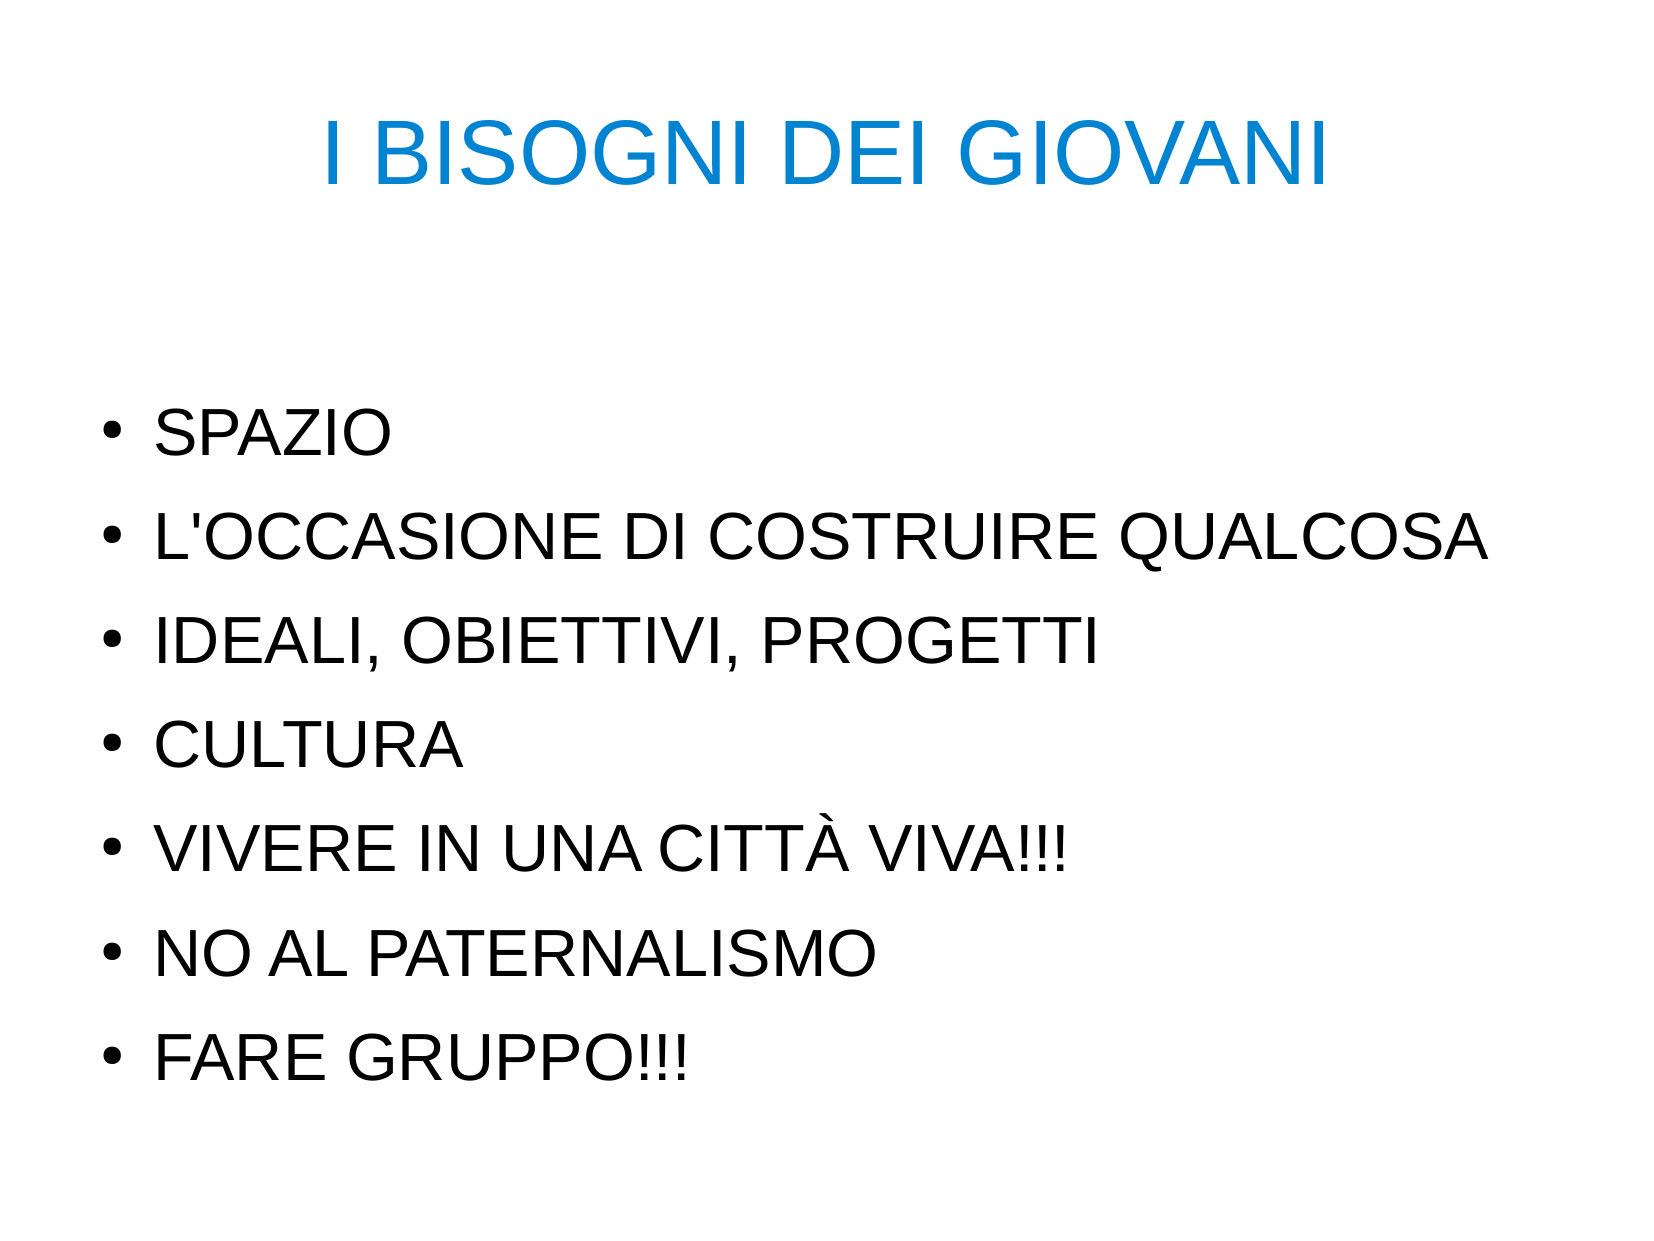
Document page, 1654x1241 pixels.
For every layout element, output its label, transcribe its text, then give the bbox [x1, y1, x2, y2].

list SPAZIO L'OCCASIONE DI COSTRUIRE QUALCOSA IDEALI, OBIETTIVI, PROGETTI CULTURA VIVERE IN UNA CITTÀ VIVA!!! NO AL PATERNALISMO FARE GRUPPO!!! [82, 290, 1571, 1109]
title I BISOGNI DEI GIOVANI [82, 49, 1571, 257]
